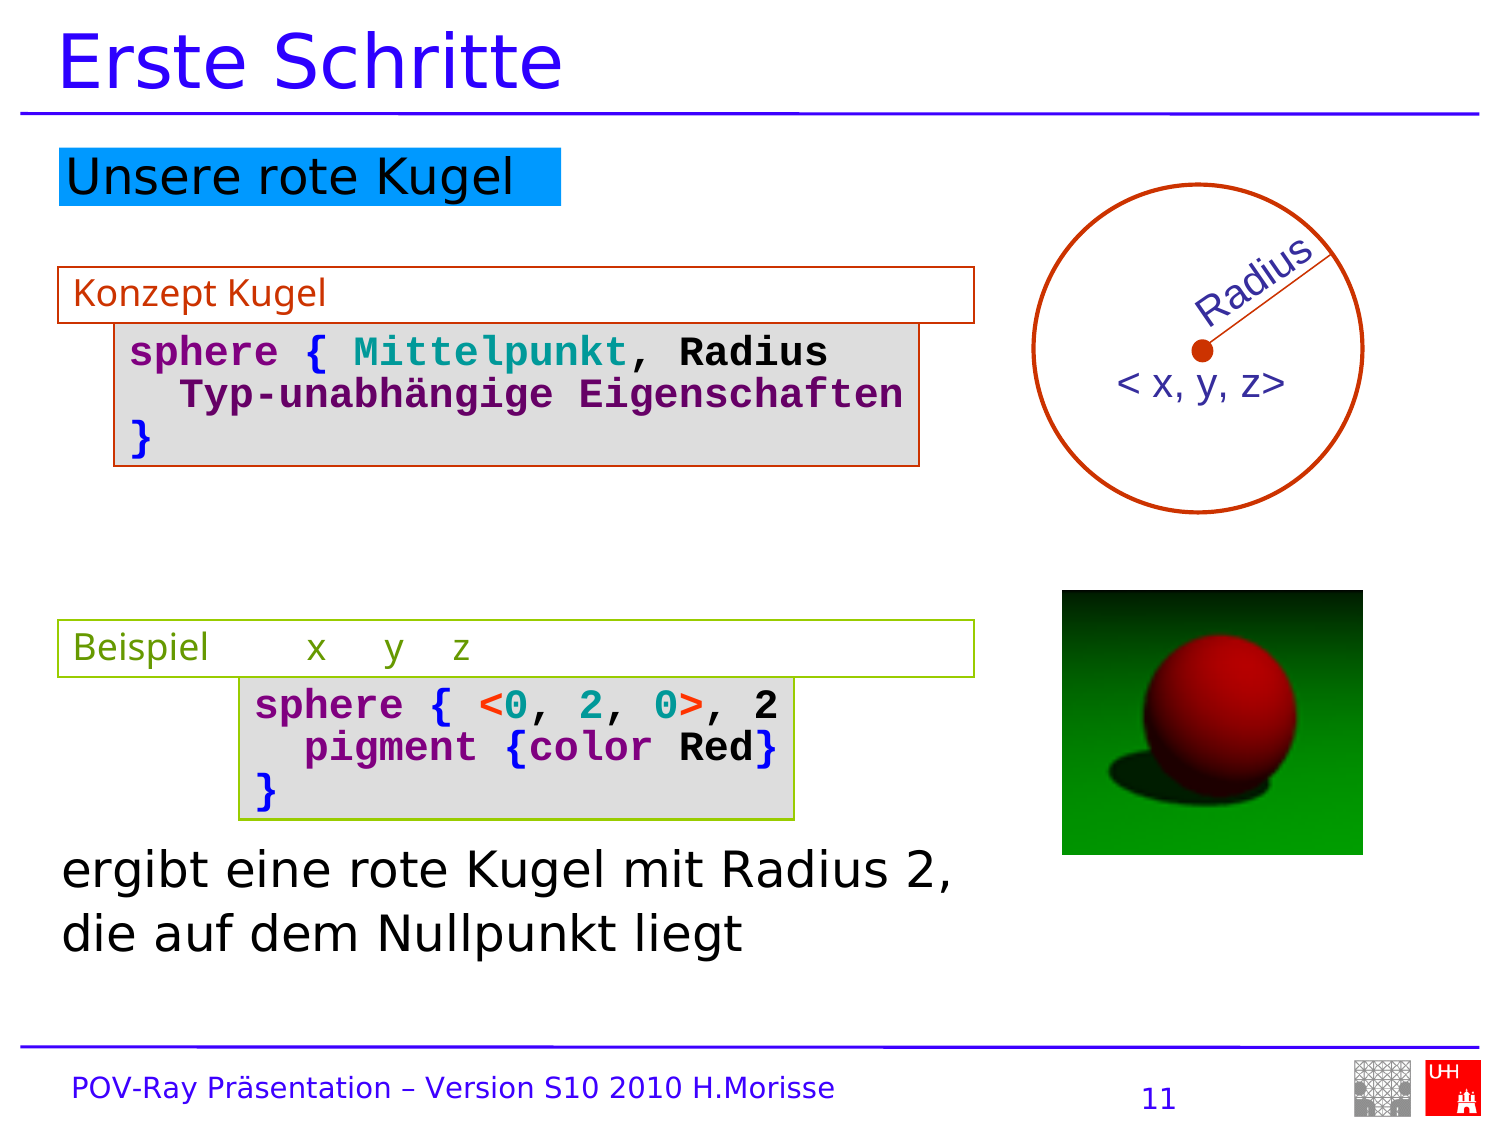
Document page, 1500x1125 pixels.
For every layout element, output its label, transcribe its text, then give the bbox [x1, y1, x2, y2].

text_box Unsere rote Kugel [59, 147, 562, 206]
text_box Radius [1182, 197, 1380, 368]
list ergibt eine rote Kugel mit Radius 2, die auf dem Nullpunkt liegt [47, 840, 988, 995]
text_box sphere { Mittelpunkt, Radius Typ-unabhängige Eigenschaften } [114, 324, 919, 467]
title Erste Schritte [29, 11, 1152, 114]
text_box Beispiel x y z [58, 620, 975, 677]
text_box Konzept Kugel [58, 266, 975, 324]
text_box sphere { <0, 2, 0>, 2 pigment {color Red} } [238, 677, 794, 820]
picture [1062, 590, 1363, 855]
picture [1422, 1058, 1483, 1119]
text_box [1192, 340, 1213, 362]
picture [1352, 1058, 1414, 1119]
text_box < x, y, z> [1089, 359, 1315, 444]
